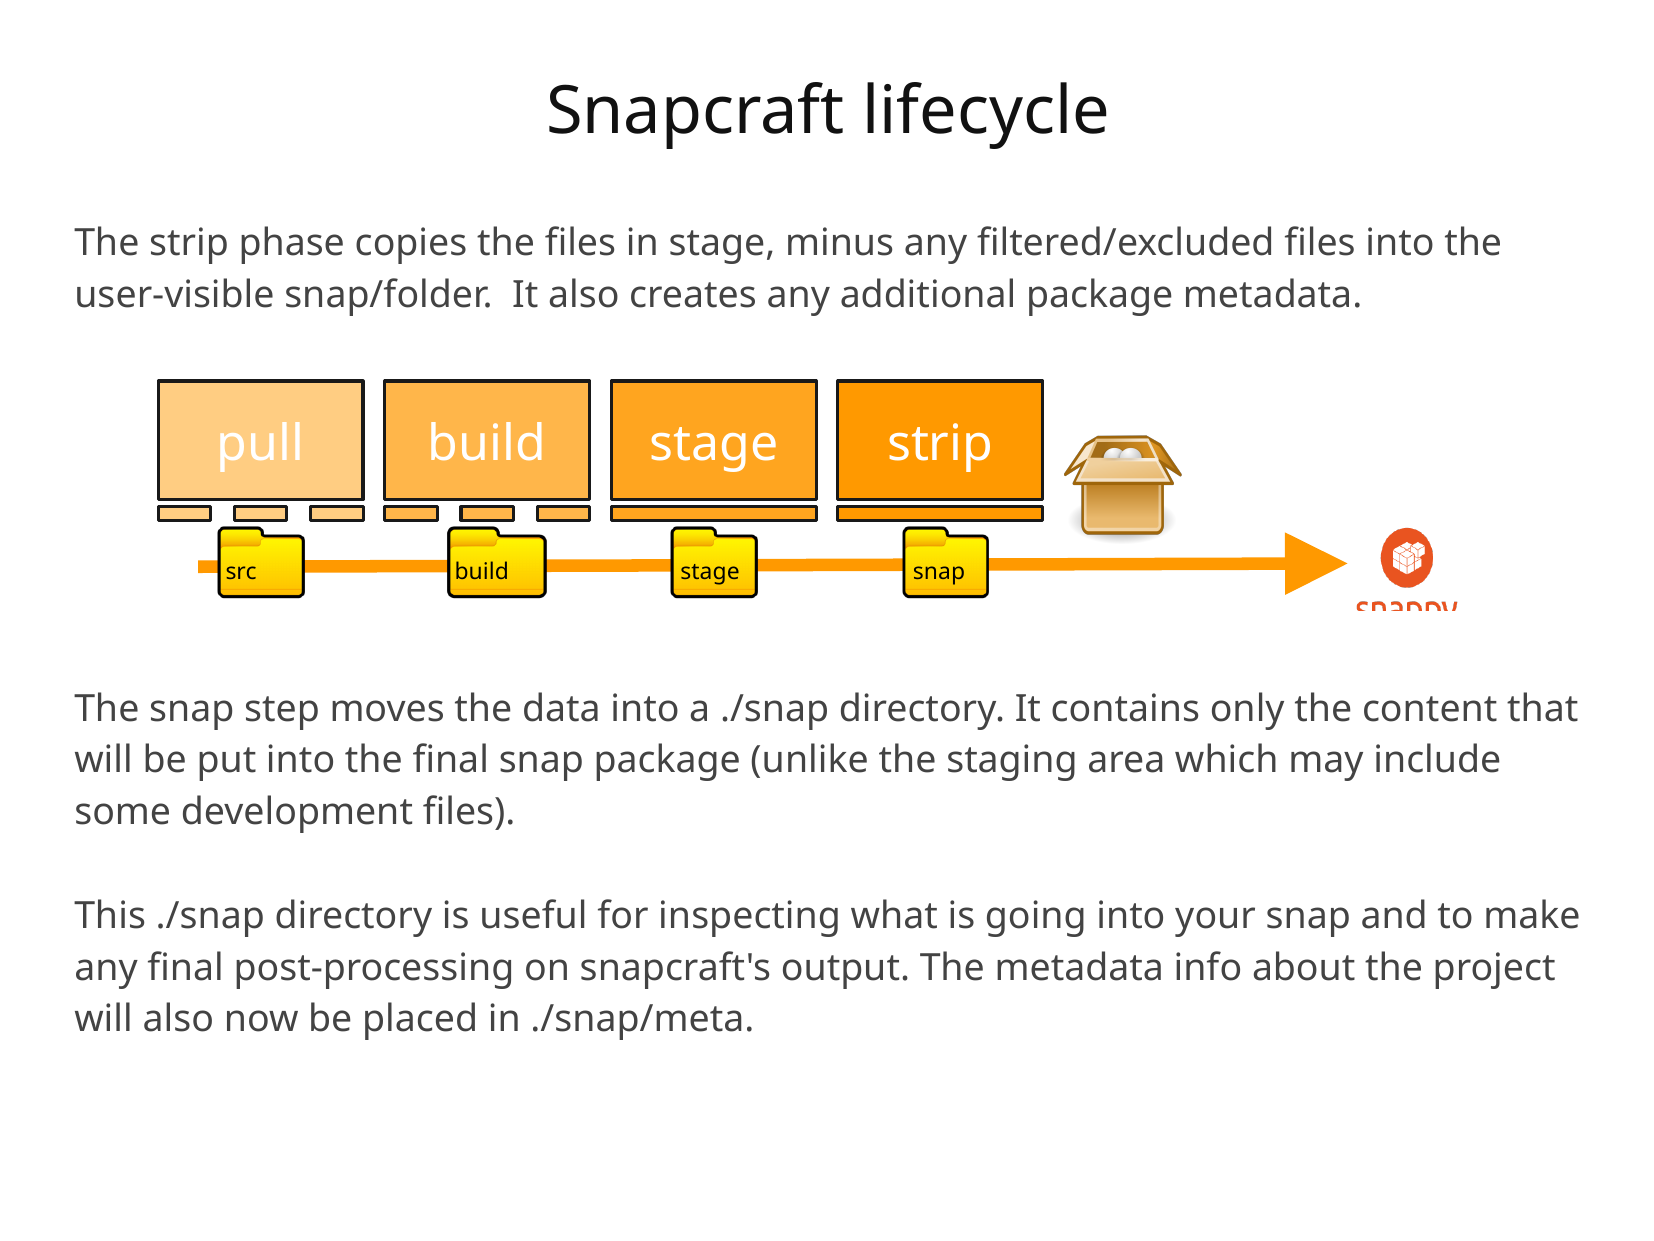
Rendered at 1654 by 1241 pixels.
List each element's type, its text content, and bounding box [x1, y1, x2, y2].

text_box [310, 506, 364, 521]
picture [668, 584, 760, 608]
text_box pull [158, 380, 364, 500]
text_box The strip phase copies the files in stage, minus any filtered/excluded files into the user-visible snap/folder. It also creates any additional package metadata. The snap step moves the data into a ./snap directory. It contains only the content that will be put into the final snap package (unlike the staging area which may include some development files). This ./snap directory is useful for inspecting what is going into your snap and to make any final post-processing on snapcraft's output. The metadata info about the project will also now be placed in ./snap/meta. [74, 211, 1587, 653]
text_box src [210, 541, 302, 584]
picture [215, 517, 307, 608]
text_box [460, 506, 514, 521]
text_box [837, 506, 1043, 521]
text_box [158, 506, 211, 521]
text_box strip [837, 380, 1043, 500]
picture [900, 521, 991, 608]
picture [1356, 513, 1460, 611]
picture [668, 521, 760, 541]
text_box stage [665, 541, 775, 584]
text_box snap [897, 541, 989, 584]
text_box [611, 506, 817, 521]
text_box [234, 506, 287, 521]
text_box [537, 506, 590, 521]
text_box stage [611, 380, 817, 500]
text_box [384, 506, 438, 521]
text_box build [439, 541, 544, 584]
text_box Snapcraft lifecycle [38, 74, 1618, 172]
picture [444, 517, 549, 608]
picture [1064, 405, 1184, 565]
text_box build [384, 380, 590, 500]
